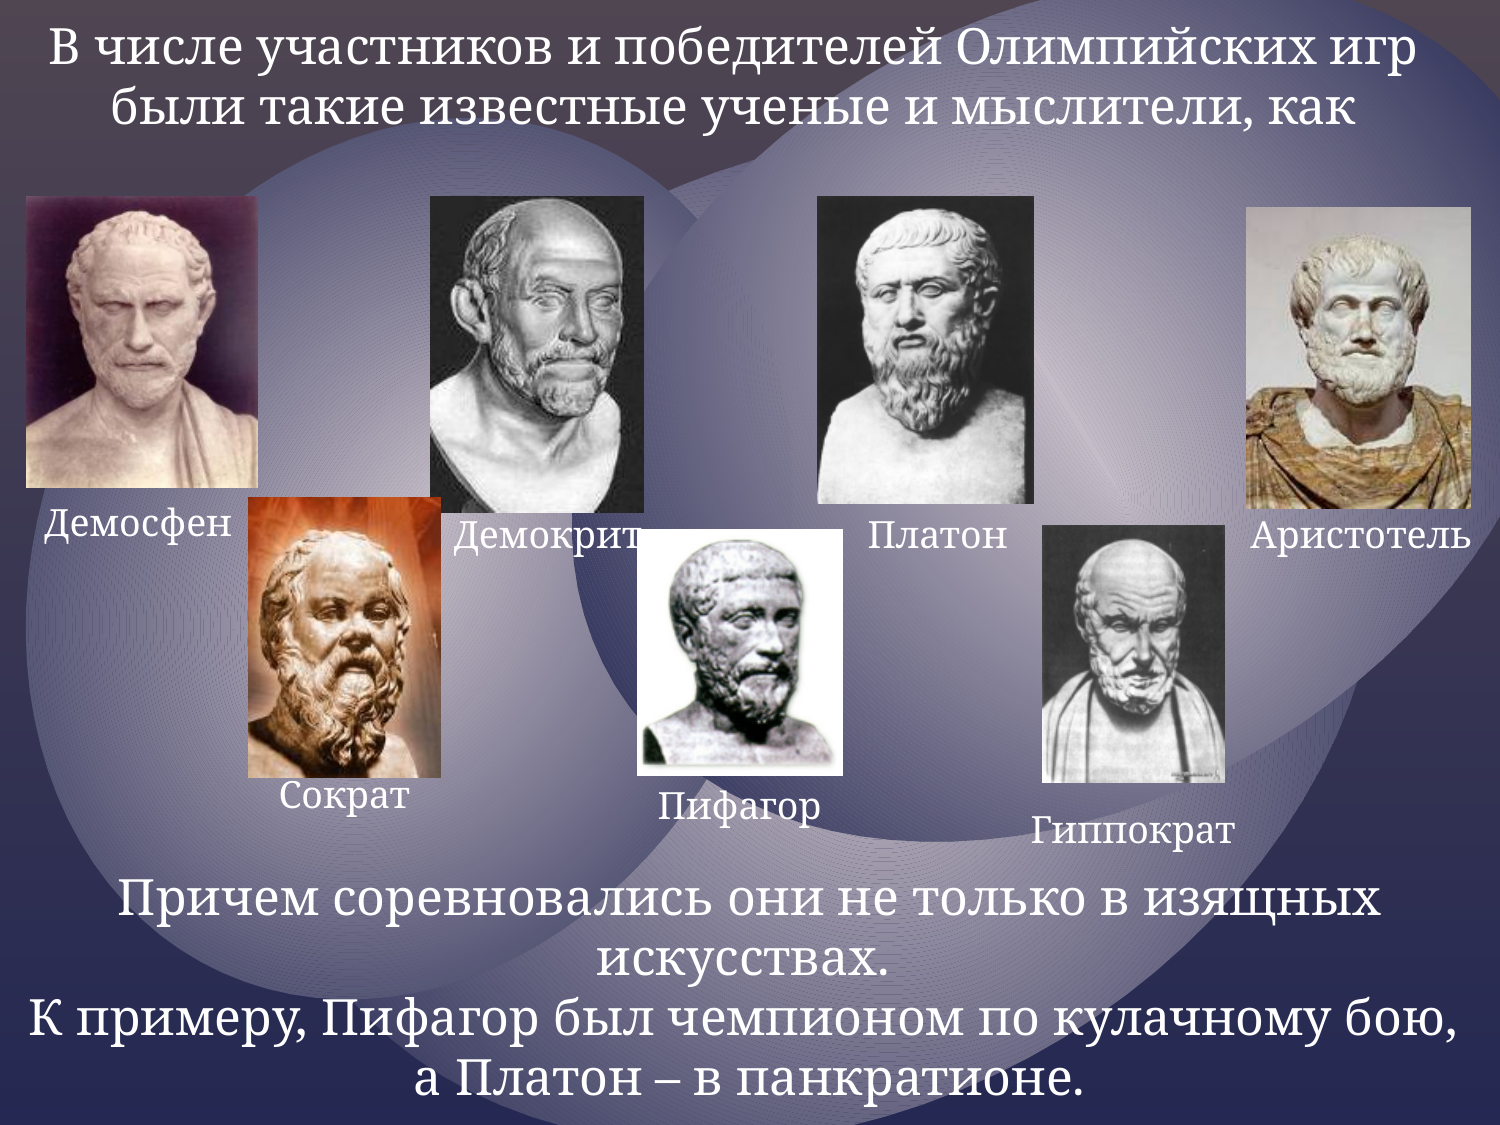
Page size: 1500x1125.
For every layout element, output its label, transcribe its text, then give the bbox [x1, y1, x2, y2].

picture [817, 196, 1034, 504]
text_box Пифагор [642, 776, 837, 835]
text_box Причем соревновались они не только в изящных искусствах. К примеру, Пифагор был чемпионом по кулачному бою, а Платон – в панкратионе. [0, 857, 1500, 1113]
text_box Аристотель [1235, 503, 1488, 564]
text_box Гиппократ [1015, 798, 1251, 857]
picture [637, 529, 843, 776]
picture [26, 196, 258, 488]
text_box Демокрит [441, 503, 658, 564]
text_box Демосфен [29, 491, 254, 597]
picture [1042, 525, 1225, 783]
picture [248, 196, 644, 779]
text_box Сократ [263, 779, 426, 824]
text_box Платон [852, 504, 1023, 564]
list В числе участников и победителей Олимпийских игр были такие известные ученые и мыслители, как [29, 7, 1436, 268]
picture [1246, 207, 1471, 503]
